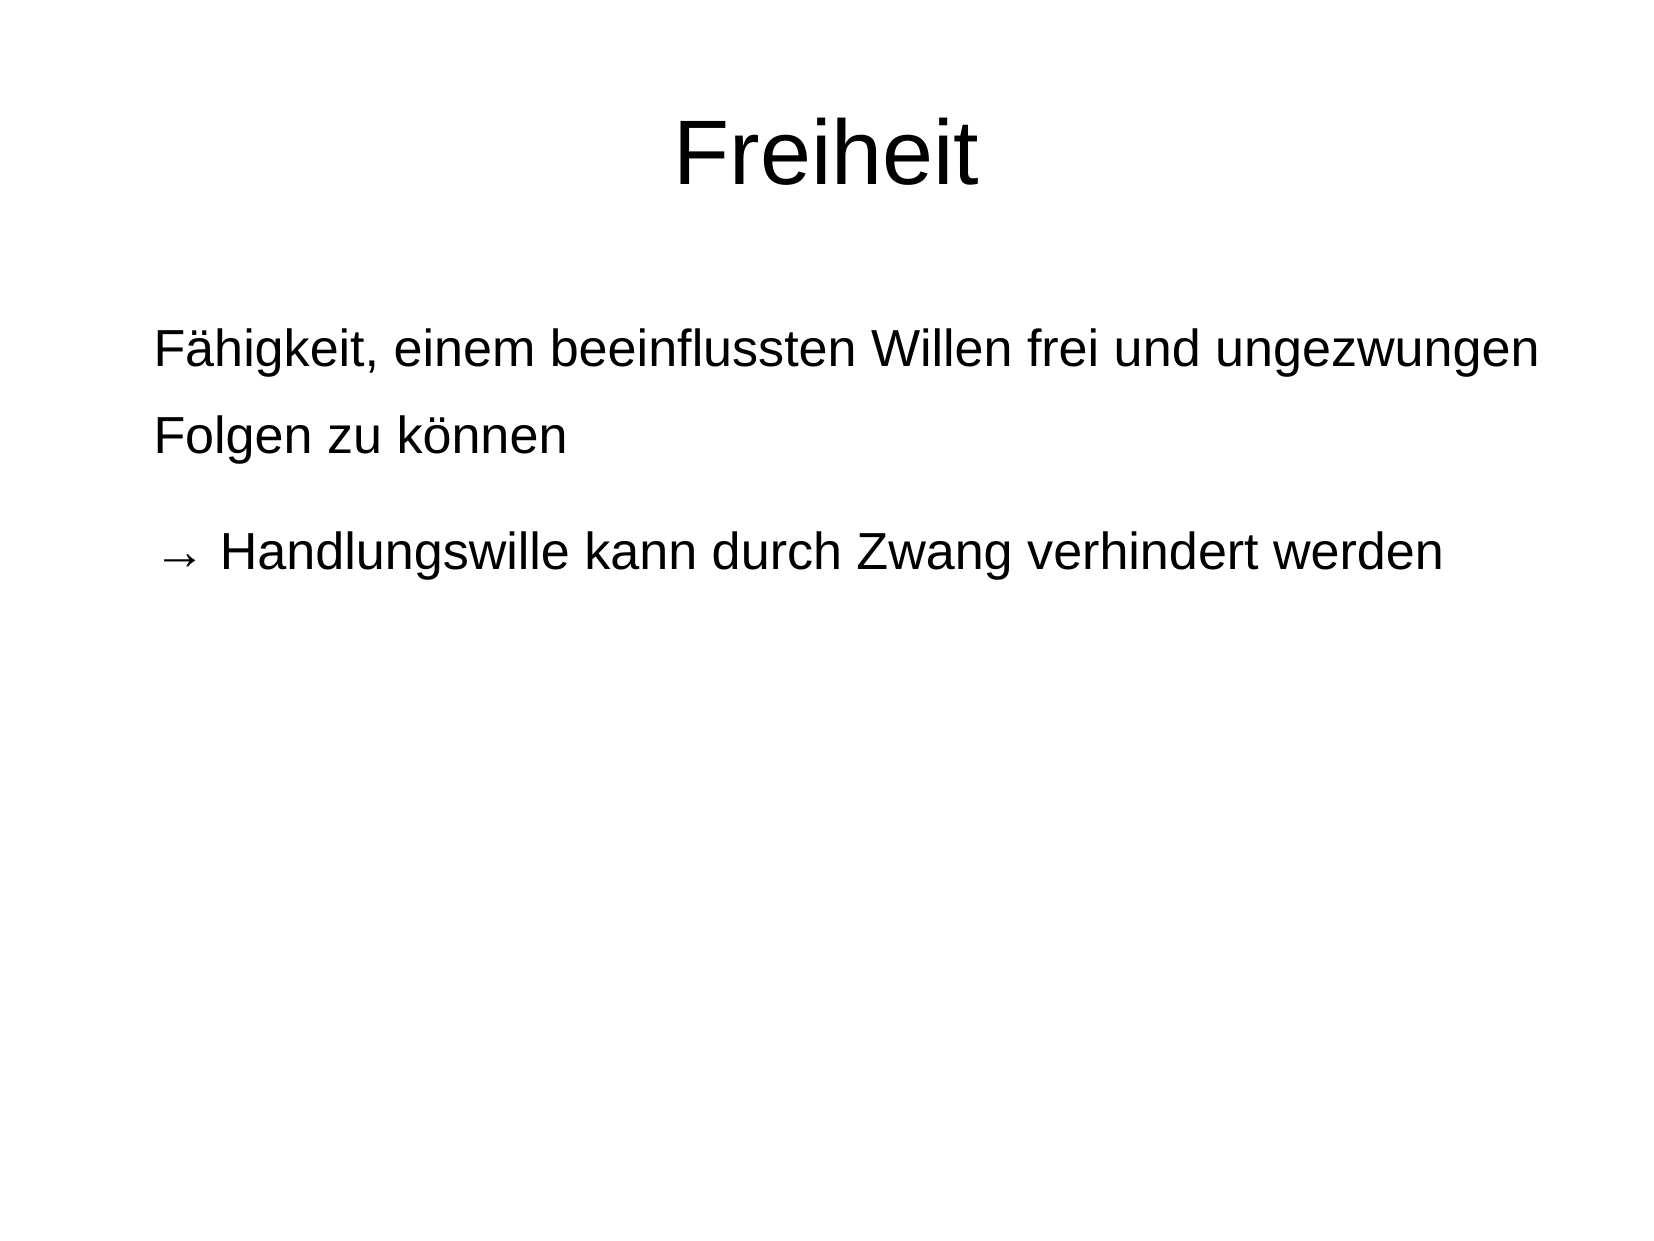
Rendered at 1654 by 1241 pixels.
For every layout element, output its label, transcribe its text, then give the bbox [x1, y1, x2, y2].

title Freiheit [82, 49, 1571, 257]
list Fähigkeit, einem beeinflussten Willen frei und ungezwungen Folgen zu können → Handlungswille kann durch Zwang verhindert werden [82, 290, 1571, 1010]
